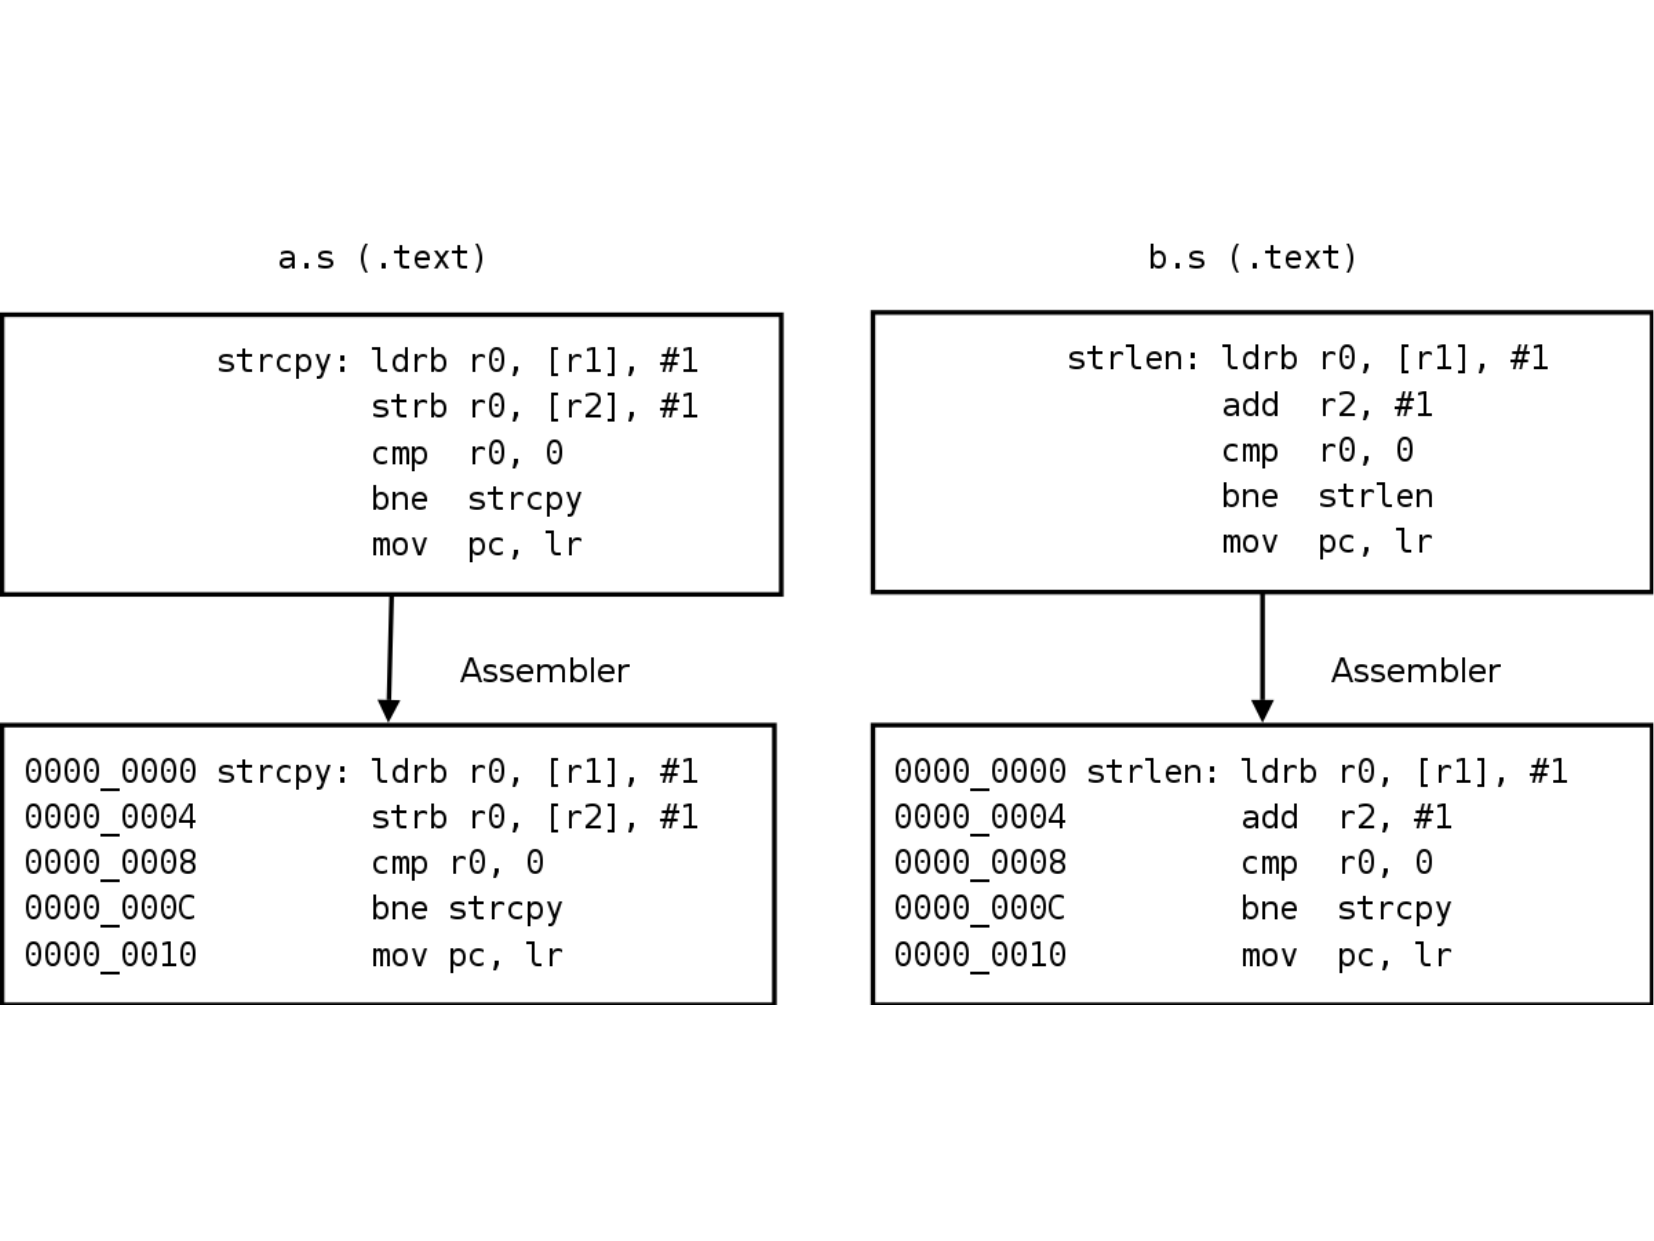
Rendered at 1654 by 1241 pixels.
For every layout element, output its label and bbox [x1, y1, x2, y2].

picture [0, 237, 1654, 1006]
